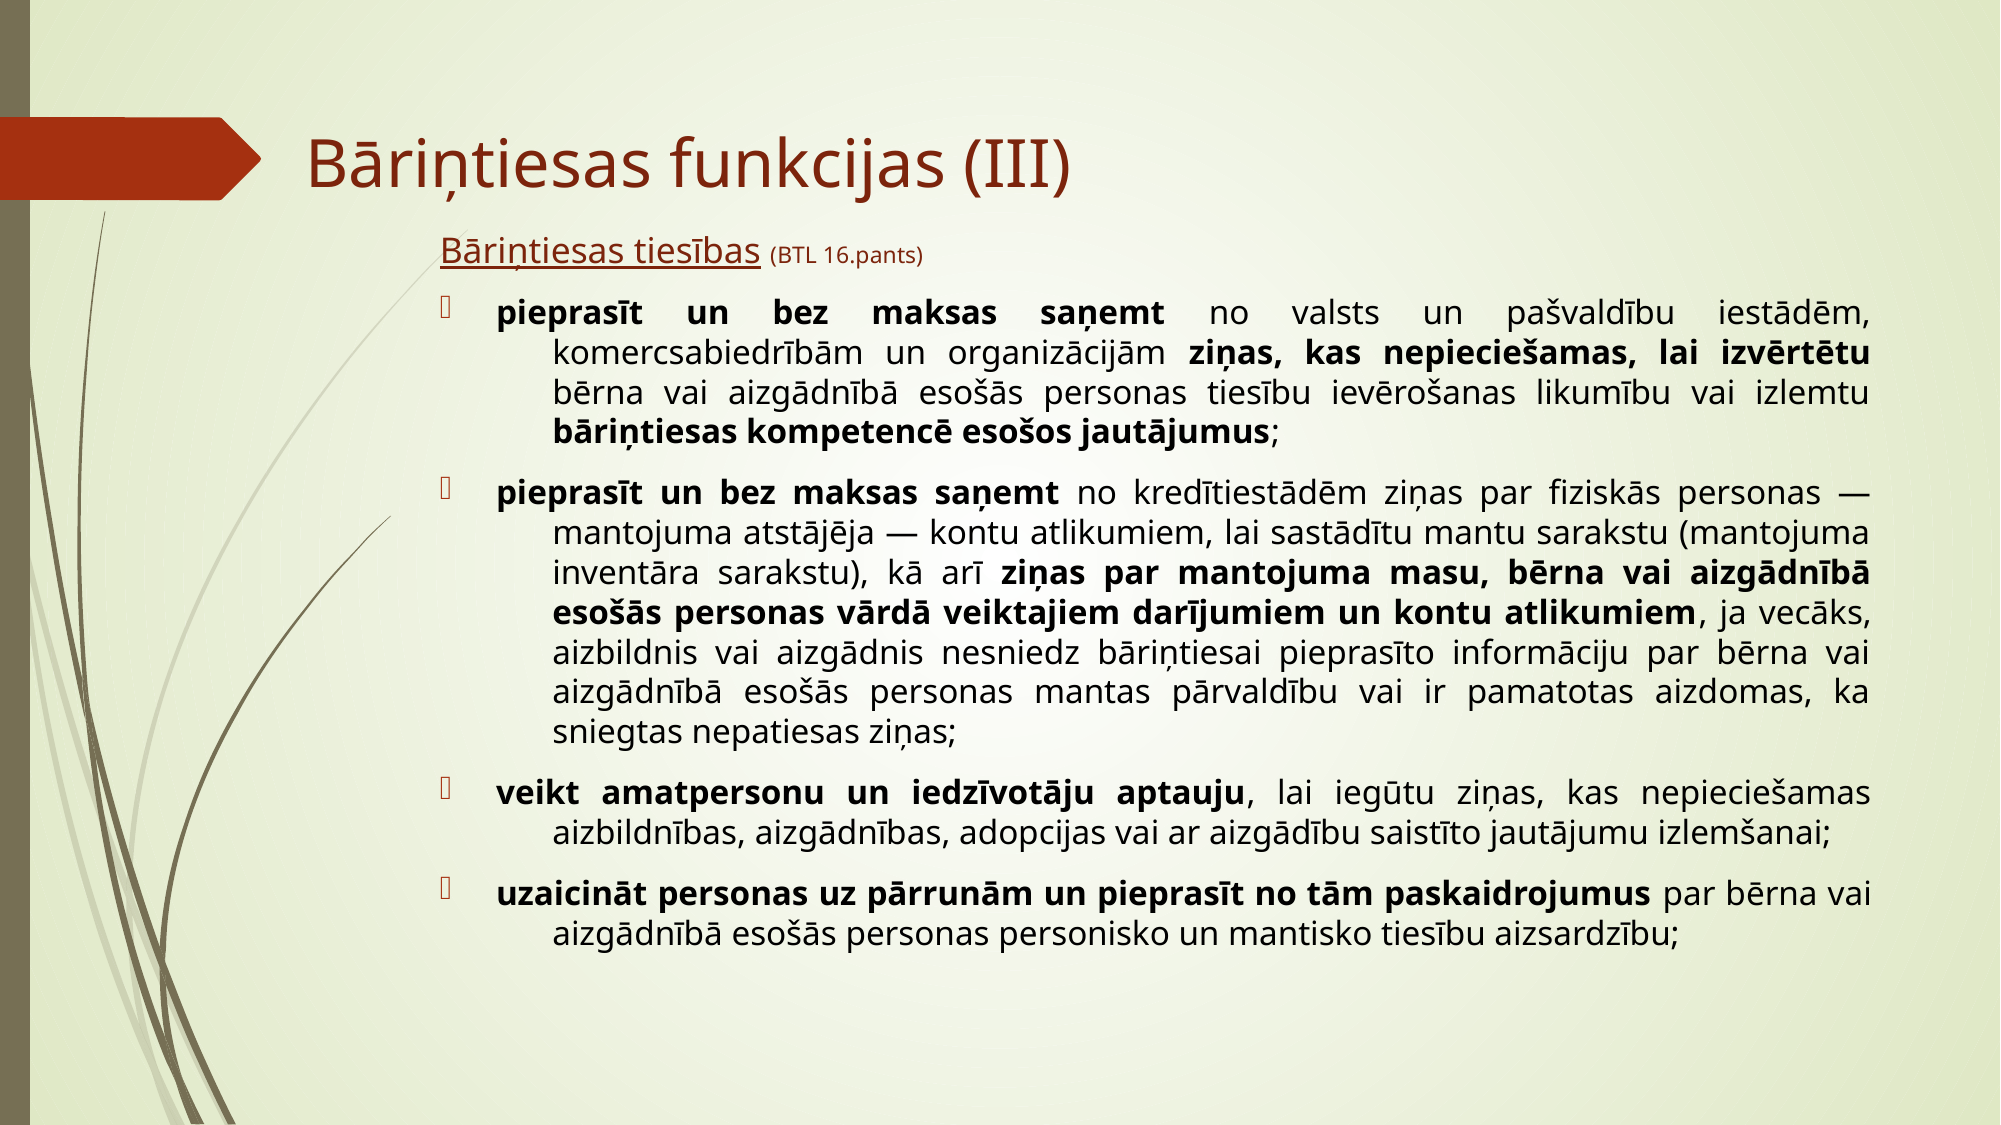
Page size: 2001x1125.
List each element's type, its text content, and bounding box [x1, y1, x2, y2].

list Bāriņtiesas tiesības (BTL 16.pants) pieprasīt un bez maksas saņemt no valsts un pašvaldību iestādēm, komercsabiedrībām un organizācijām ziņas, kas nepieciešamas, lai izvērtētu bērna vai aizgādnībā esošās personas tiesību ievērošanas likumību vai izlemtu bāriņtiesas kompetencē esošos jautājumus; pieprasīt un bez maksas saņemt no kredītiestādēm ziņas par fiziskās personas — mantojuma atstājēja — kontu atlikumiem, lai sastādītu mantu sarakstu (mantojuma inventāra sarakstu), kā arī ziņas par mantojuma masu, bērna vai aizgādnībā esošās personas vārdā veiktajiem darījumiem un kontu atlikumiem, ja vecāks, aizbildnis vai aizgādnis nesniedz bāriņtiesai pieprasīto informāciju par bērna vai aizgādnībā esošās personas mantas pārvaldību vai ir pamatotas aizdomas, ka sniegtas nepatiesas ziņas; veikt amatpersonu un iedzīvotāju aptauju, lai iegūtu ziņas, kas nepieciešamas aizbildnības, aizgādnības, adopcijas vai ar aizgādību saistīto jautājumu izlemšanai; uzaicināt personas uz pārrunām un pieprasīt no tām paskaidrojumus par bērna vai aizgādnībā esošās personas personisko un mantisko tiesību aizsardzību; [424, 220, 1888, 970]
title Bāriņtiesas funkcijas (III) [290, 113, 1753, 324]
